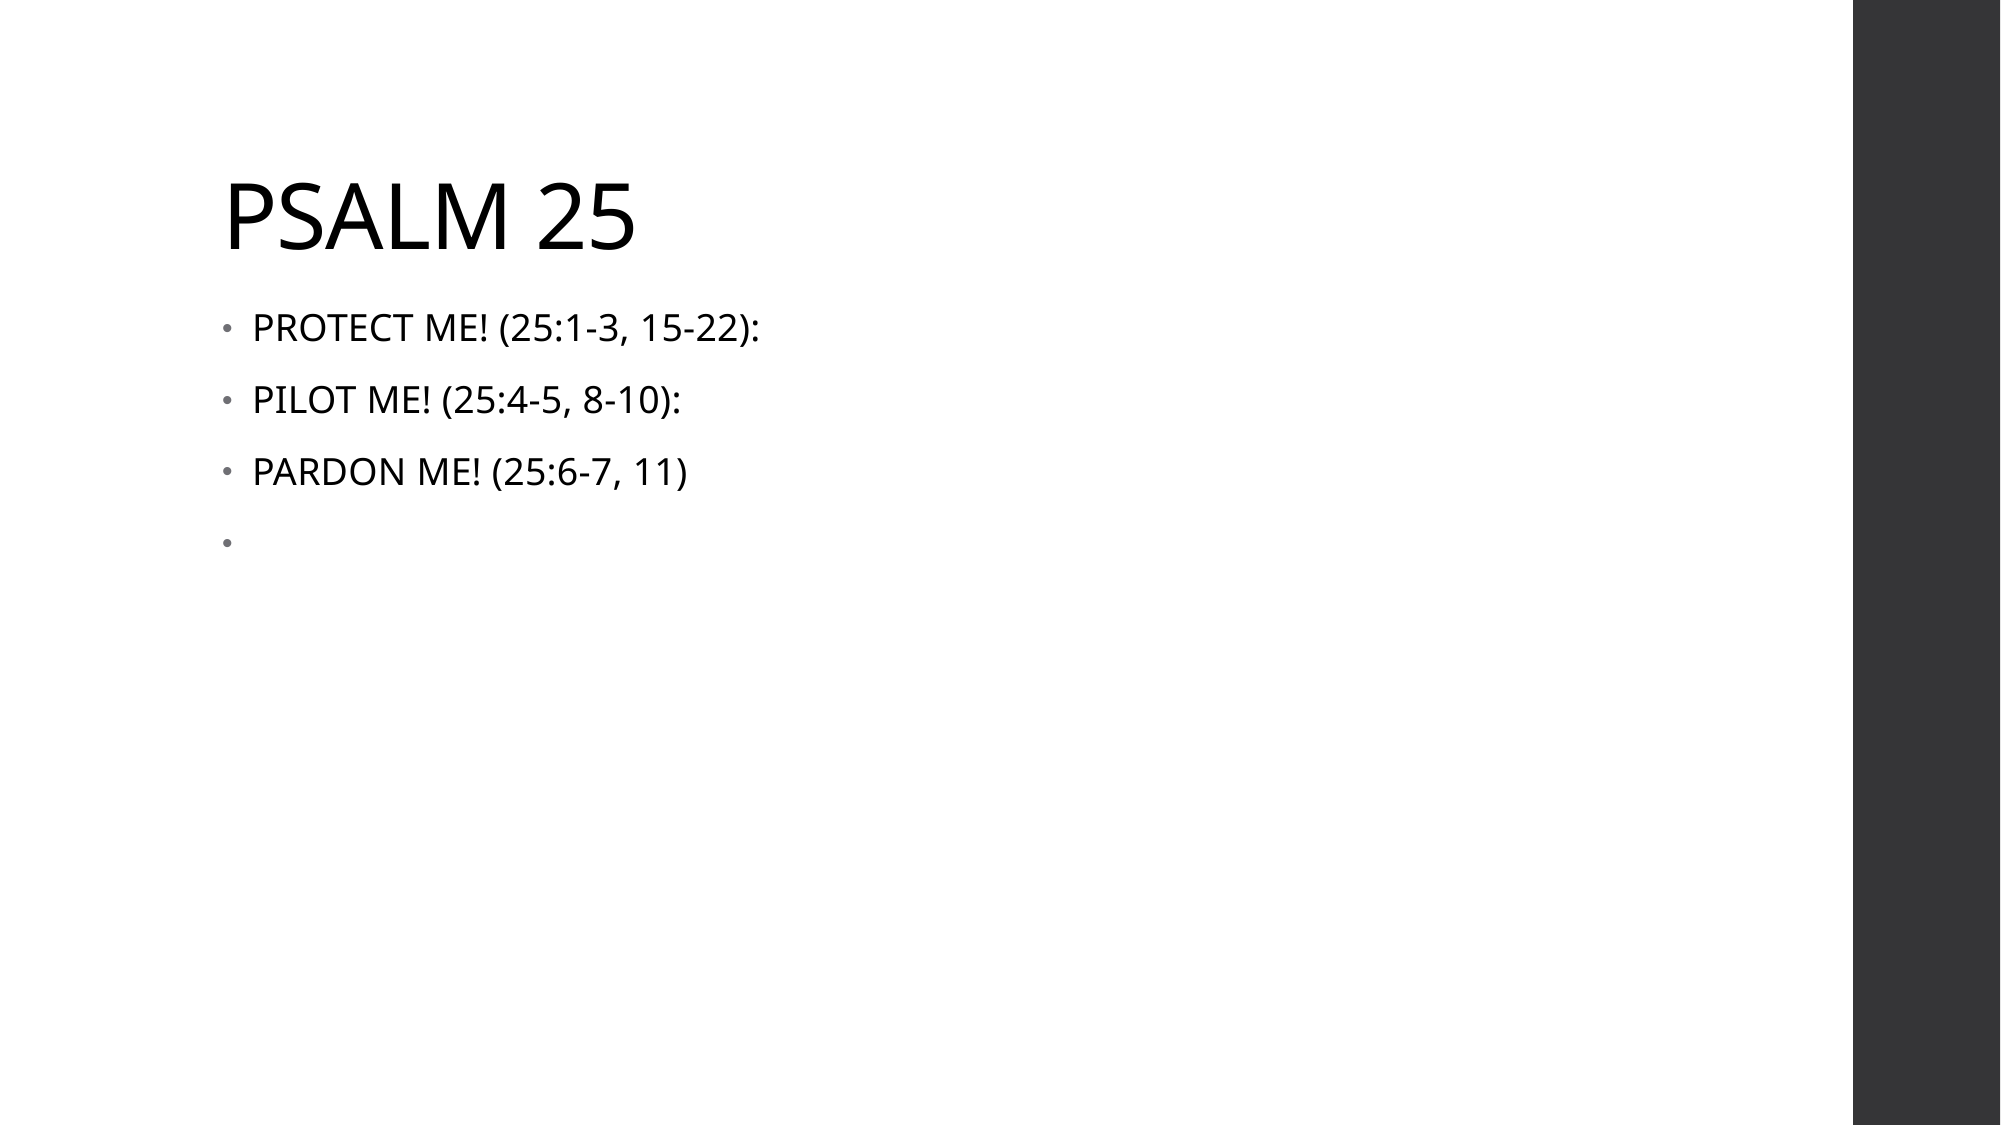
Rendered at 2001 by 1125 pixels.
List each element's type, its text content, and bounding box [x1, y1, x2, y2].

list PROTECT ME! (25:1-3, 15-22): PILOT ME! (25:4-5, 8-10): PARDON ME! (25:6-7, 11) [206, 299, 1617, 1014]
title PSALM 25 [206, 60, 1797, 278]
